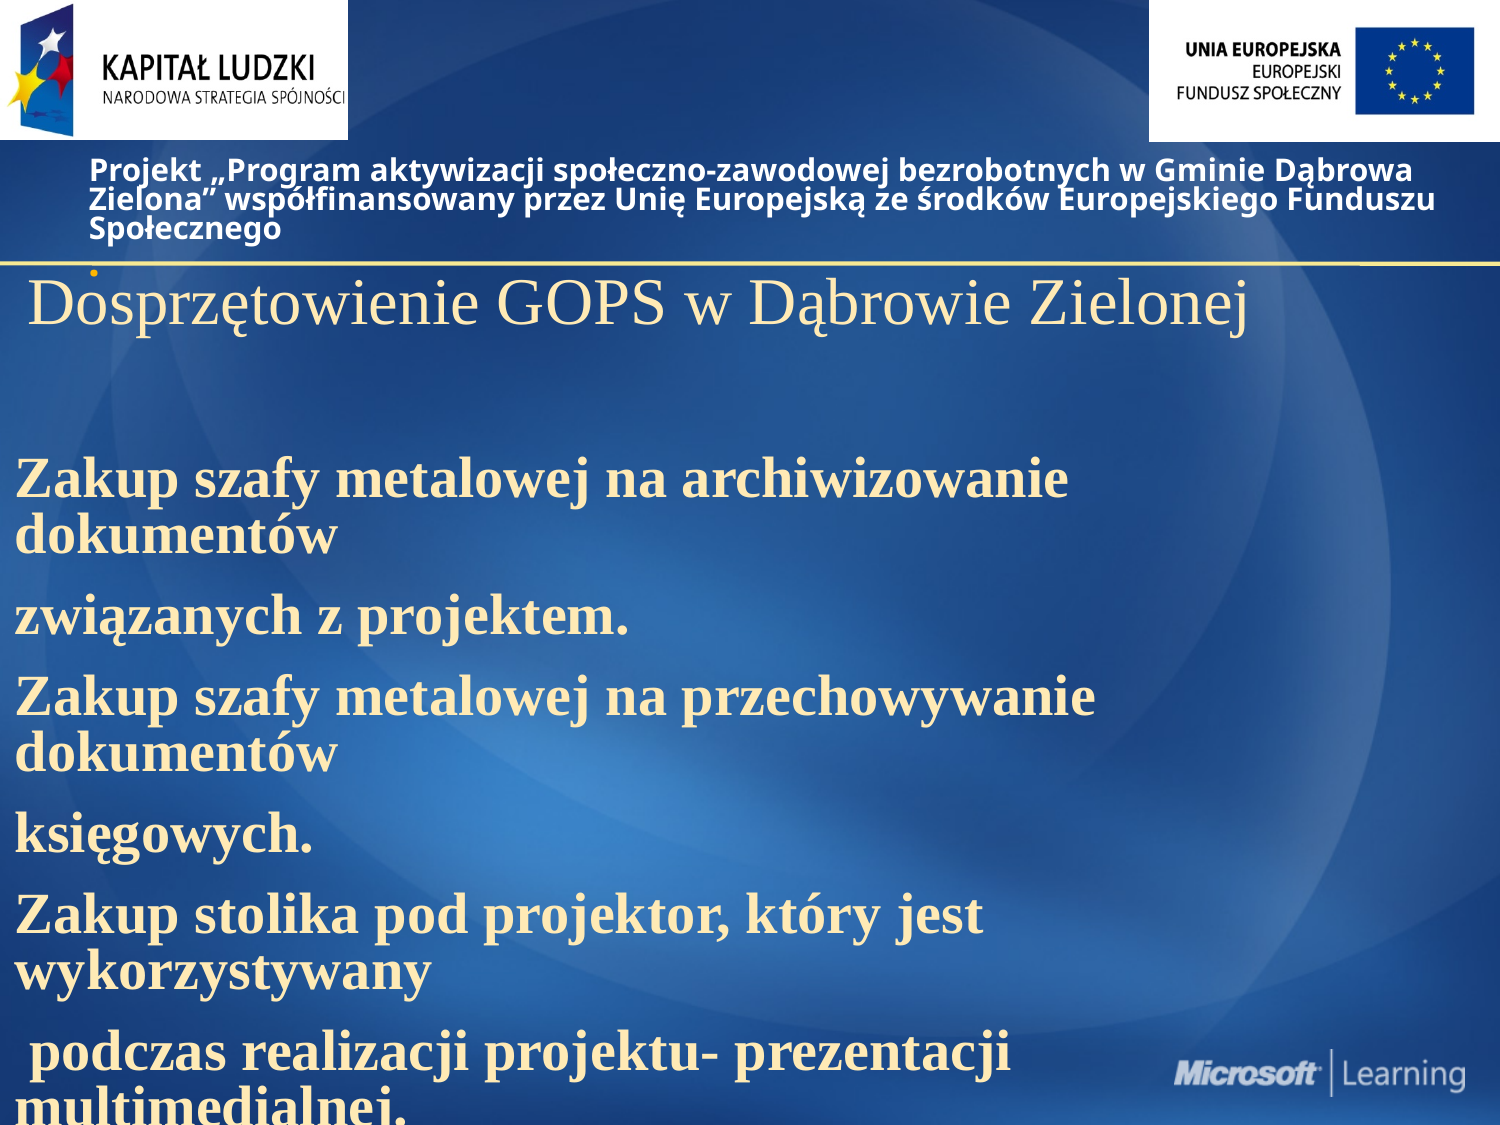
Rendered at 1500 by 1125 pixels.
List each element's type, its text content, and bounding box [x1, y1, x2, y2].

text_box Dosprzętowienie GOPS w Dąbrowie Zielonej [12, 265, 1388, 497]
text_box Projekt „Program aktywizacji społeczno-zawodowej bezrobotnych w Gminie Dąbrowa Zielona” współfinansowany przez Unię Europejską ze środków Europejskiego Funduszu Społecznego . [88, 147, 1448, 296]
picture [0, 0, 348, 140]
text_box Zakup szafy metalowej na archiwizowanie dokumentów związanych z projektem. Zakup szafy metalowej na przechowywanie dokumentów księgowych. Zakup stolika pod projektor, który jest wykorzystywany podczas realizacji projektu- prezentacji multimedialnej. [0, 445, 1380, 1125]
picture [1149, 0, 1500, 142]
